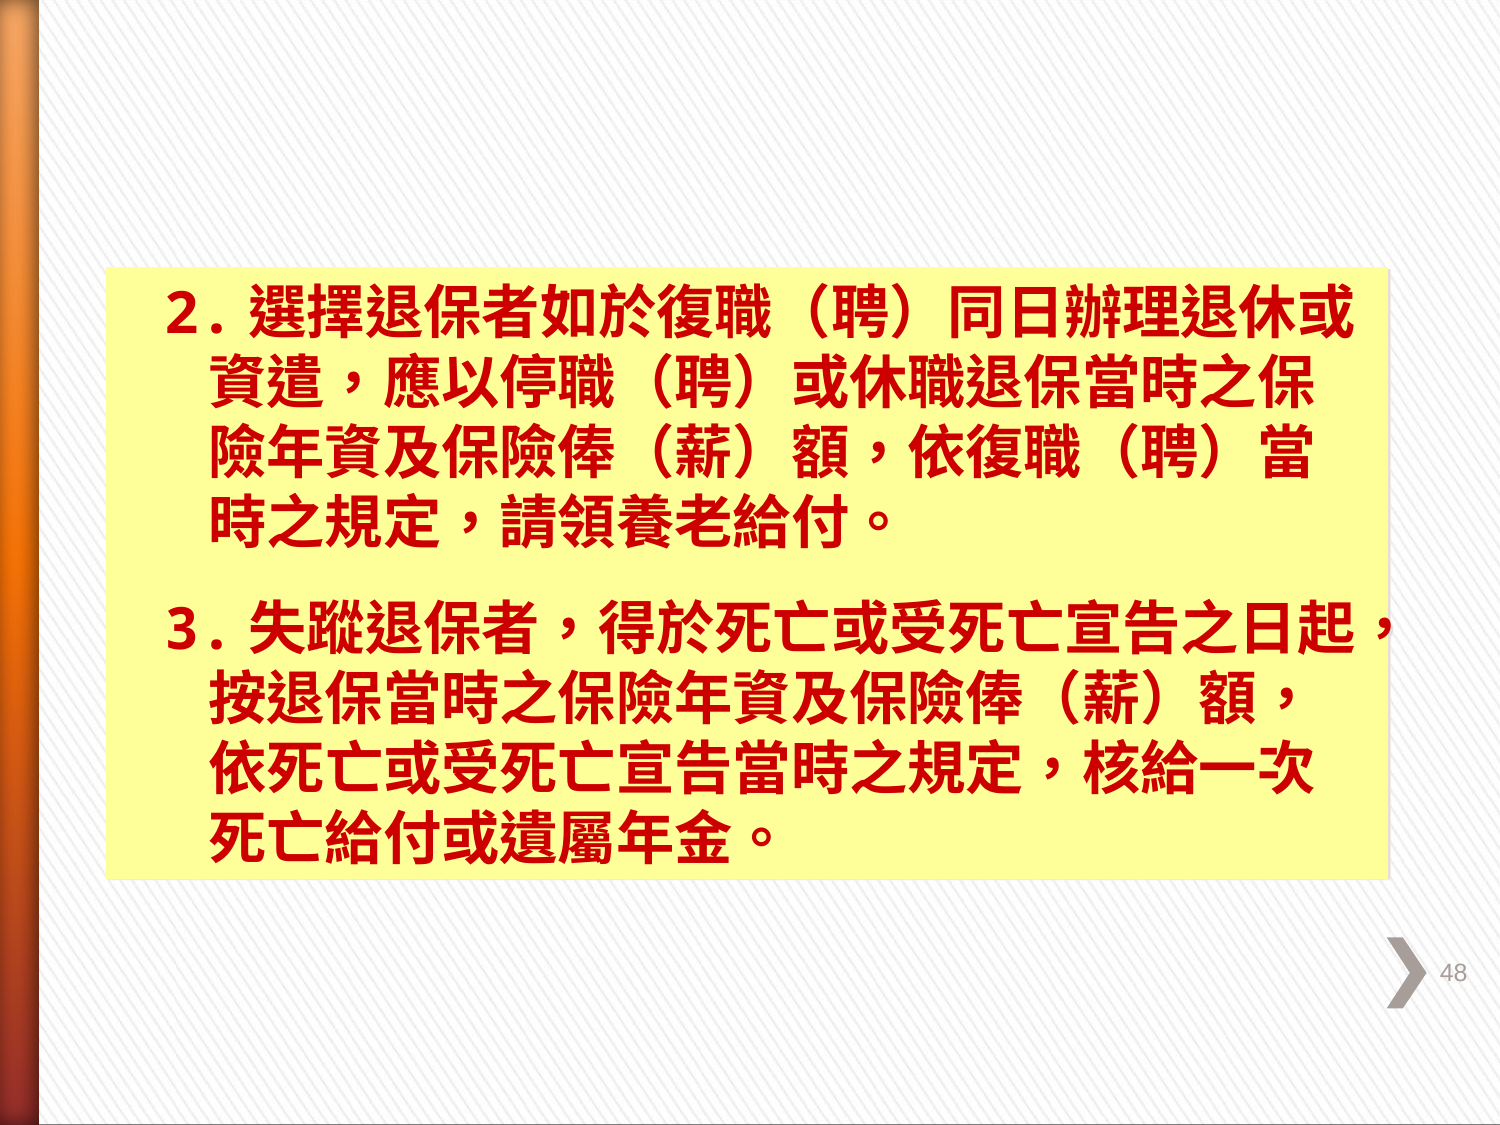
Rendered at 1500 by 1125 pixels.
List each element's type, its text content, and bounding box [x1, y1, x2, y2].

text_box <編號> [1425, 941, 1488, 1002]
list [0, 231, 1351, 1005]
picture [0, 0, 1500, 1125]
text_box 2.選擇退保者如於復職（聘）同日辦理退休或資遣，應以停職（聘）或休職退保當時之保險年資及保險俸（薪）額，依復職（聘）當時之規定，請領養老給付。 3.失蹤退保者，得於死亡或受死亡宣告之日起，按退保當時之保險年資及保險俸（薪）額，依死亡或受死亡宣告當時之規定，核給一次死亡給付或遺屬年金。 [106, 267, 1388, 879]
